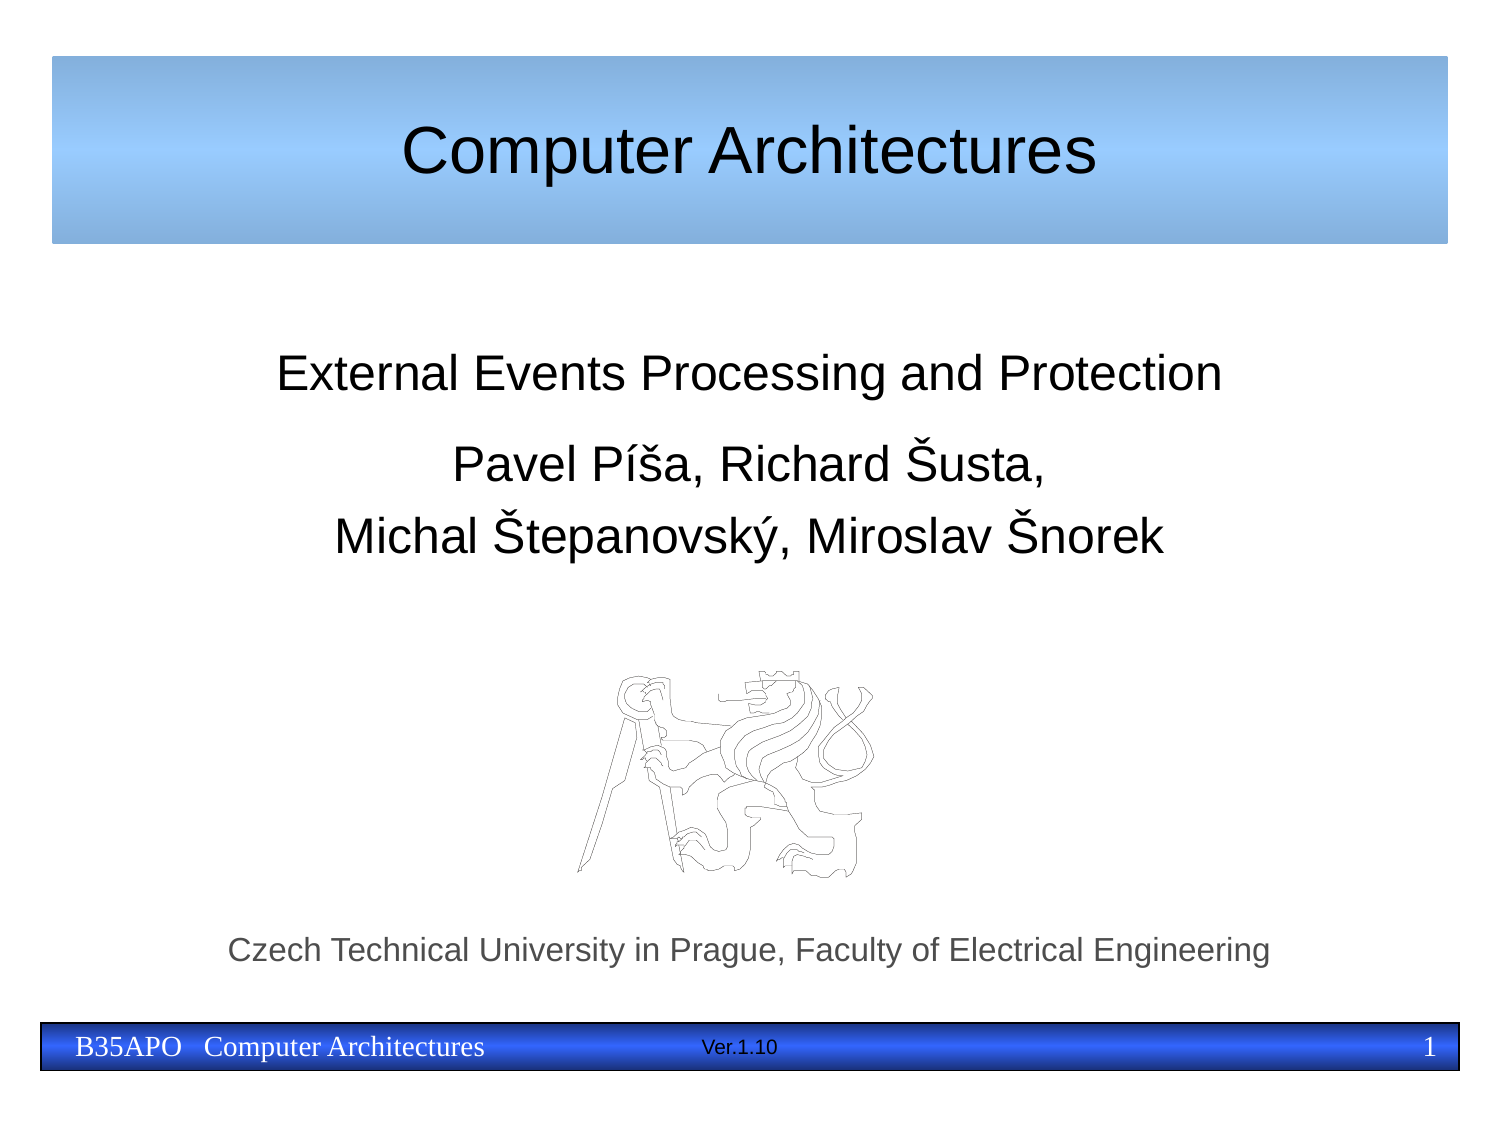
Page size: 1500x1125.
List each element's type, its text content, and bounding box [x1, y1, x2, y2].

text_box External Events Processing and Protection Pavel Píša, Richard Šusta, Michal Štepanovský, Miroslav Šnorek [53, 332, 1447, 572]
chart [574, 668, 879, 884]
text_box Ver.1.10 [686, 1028, 805, 1065]
text_box Czech Technical University in Prague, Faculty of Electrical Engineering [199, 920, 1301, 977]
title Computer Architectures [52, 56, 1448, 244]
